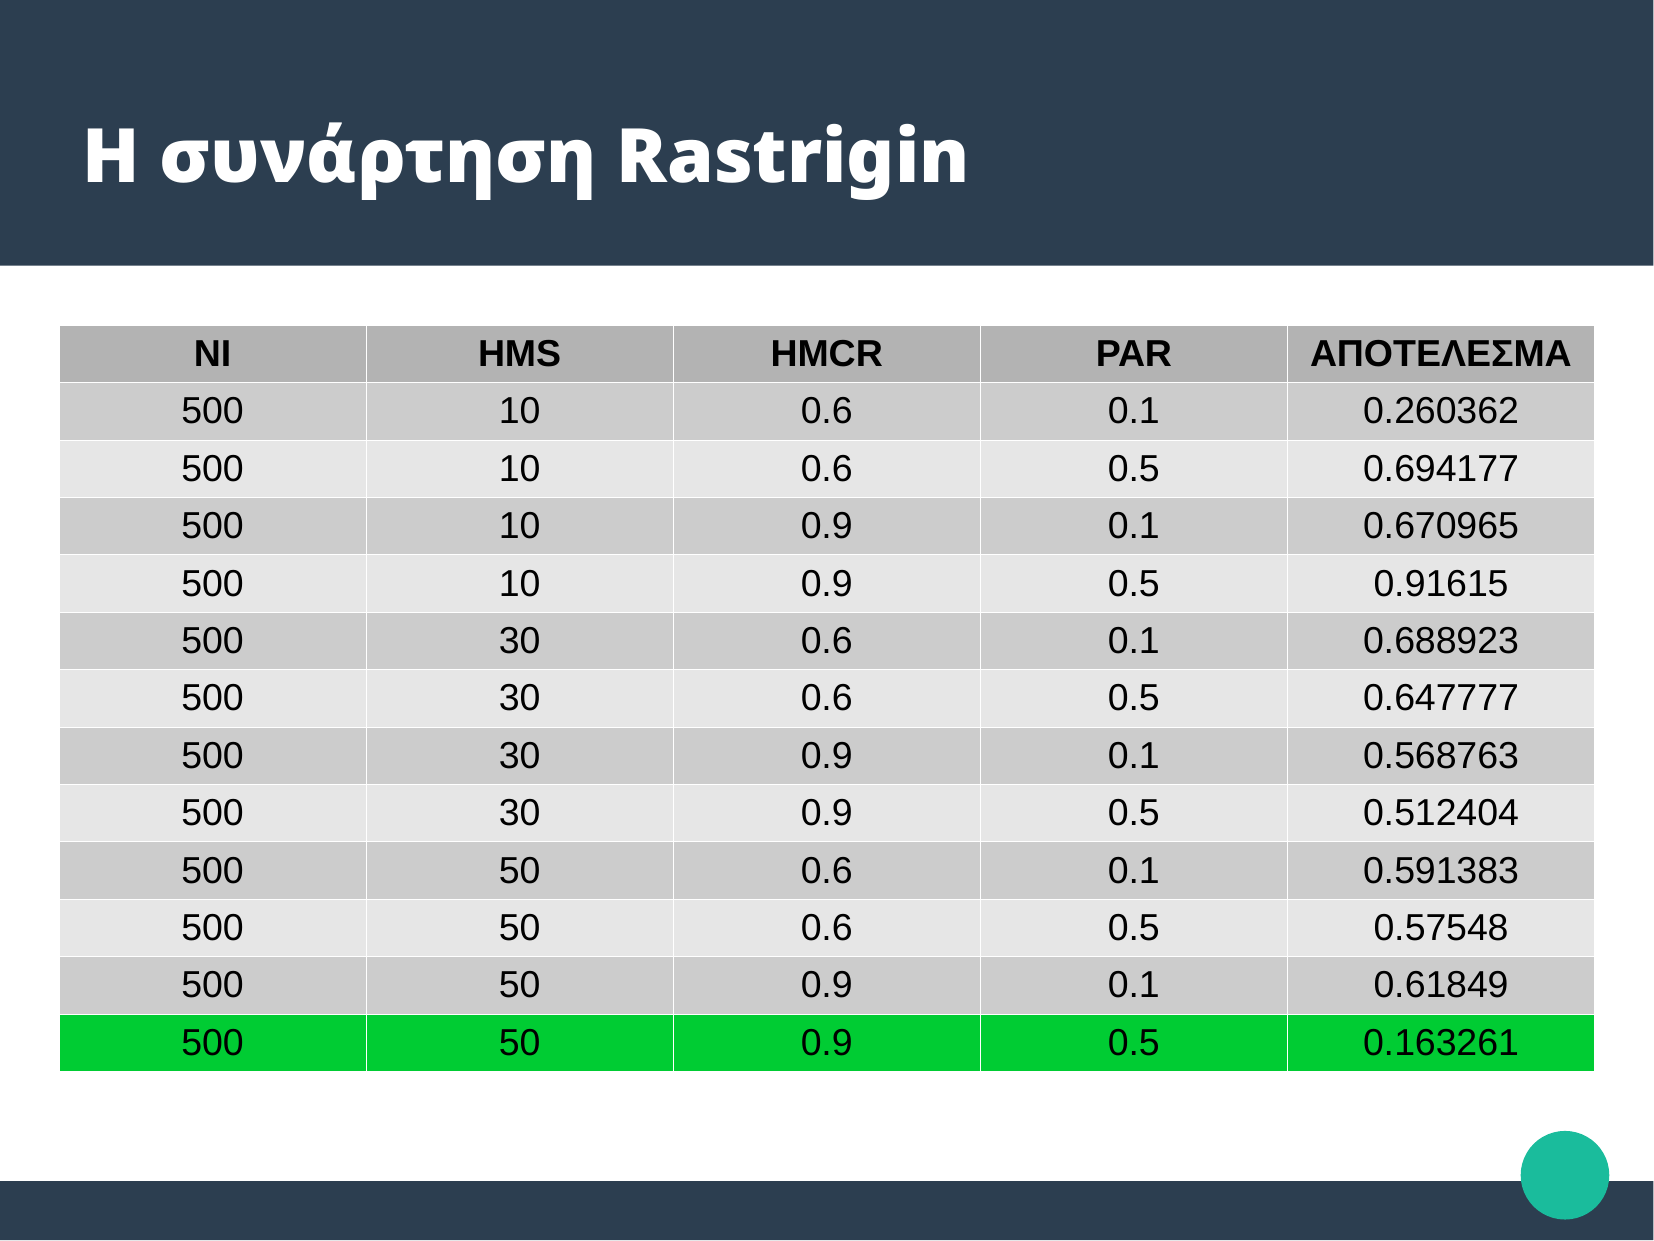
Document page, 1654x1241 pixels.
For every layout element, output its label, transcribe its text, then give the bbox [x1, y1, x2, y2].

table_cell 10 [367, 441, 673, 497]
table_cell 500 [60, 957, 366, 1014]
table_cell 0.9 [674, 498, 980, 554]
table_cell 0.512404 [1288, 785, 1594, 841]
table_cell 500 [60, 785, 366, 841]
table_cell 0.5 [981, 670, 1287, 727]
table_cell 0.5 [981, 785, 1287, 841]
table_header HMS [367, 326, 673, 382]
table_cell 30 [367, 728, 673, 784]
table_cell 0.260362 [1288, 383, 1594, 440]
table_cell 0.91615 [1288, 555, 1594, 612]
table_cell 10 [367, 498, 673, 554]
table_cell 0.1 [981, 842, 1287, 899]
table_cell 0.5 [981, 1015, 1287, 1071]
table_cell 500 [60, 613, 366, 669]
table_cell 0.163261 [1288, 1015, 1594, 1071]
table_cell 0.9 [674, 957, 980, 1014]
table_cell 0.61849 [1288, 957, 1594, 1014]
table_cell 0.688923 [1288, 613, 1594, 669]
table_cell 0.1 [981, 498, 1287, 554]
table_cell 0.694177 [1288, 441, 1594, 497]
table_cell 0.6 [674, 383, 980, 440]
table_cell 500 [60, 842, 366, 899]
table_cell 500 [60, 555, 366, 612]
table_cell 0.1 [981, 728, 1287, 784]
table_cell 0.6 [674, 613, 980, 669]
table_cell 500 [60, 728, 366, 784]
table_cell 50 [367, 1015, 673, 1071]
table_cell 0.647777 [1288, 670, 1594, 727]
table_cell 500 [60, 670, 366, 727]
table_cell 500 [60, 441, 366, 497]
table_cell 0.5 [981, 441, 1287, 497]
table_header ΑΠΟΤΕΛΕΣΜΑ [1288, 326, 1594, 382]
table_cell 500 [60, 1015, 366, 1071]
table_cell 0.6 [674, 900, 980, 956]
table_cell 10 [367, 383, 673, 440]
table_cell 0.9 [674, 728, 980, 784]
table_header PAR [981, 326, 1287, 382]
table_cell 50 [367, 842, 673, 899]
title Η συνάρτηση Rastrigin [82, 94, 1264, 213]
table_cell 0.9 [674, 1015, 980, 1071]
table_header NI [60, 326, 366, 382]
table_cell 30 [367, 785, 673, 841]
table_cell 500 [60, 383, 366, 440]
table_cell 0.5 [981, 555, 1287, 612]
table_cell 0.1 [981, 383, 1287, 440]
table_cell 0.568763 [1288, 728, 1594, 784]
table_cell 0.1 [981, 957, 1287, 1014]
table_header HMCR [674, 326, 980, 382]
table_cell 50 [367, 900, 673, 956]
table_cell 500 [60, 900, 366, 956]
table_cell 0.9 [674, 555, 980, 612]
table_cell 0.6 [674, 441, 980, 497]
table_cell 30 [367, 670, 673, 727]
table_cell 30 [367, 613, 673, 669]
table_cell 0.57548 [1288, 900, 1594, 956]
table_cell 0.591383 [1288, 842, 1594, 899]
table_cell 10 [367, 555, 673, 612]
table_cell 0.670965 [1288, 498, 1594, 554]
table_cell 0.1 [981, 613, 1287, 669]
table_cell 0.6 [674, 670, 980, 727]
table_cell 0.9 [674, 785, 980, 841]
table_cell 50 [367, 957, 673, 1014]
table_cell 0.5 [981, 900, 1287, 956]
table_cell 0.6 [674, 842, 980, 899]
table_cell 500 [60, 498, 366, 554]
